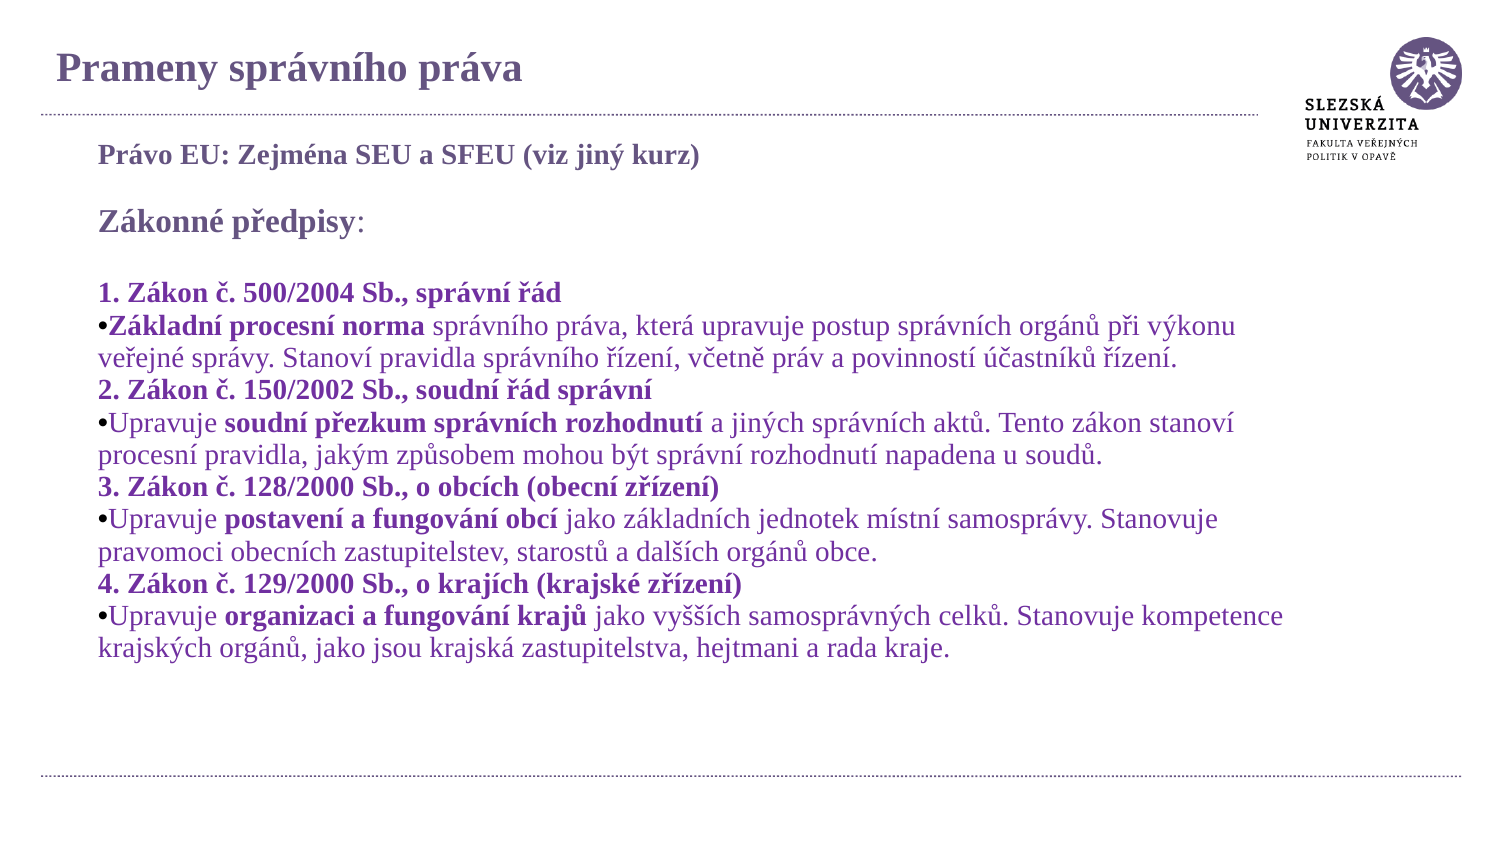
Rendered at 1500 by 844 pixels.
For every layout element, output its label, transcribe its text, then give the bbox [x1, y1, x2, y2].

text_box Právo EU: Zejména SEU a SFEU (viz jiný kurz) Zákonné předpisy: 1. Zákon č. 500/2004 Sb., správní řád Základní procesní norma správního práva, která upravuje postup správních orgánů při výkonu veřejné správy. Stanoví pravidla správního řízení, včetně práv a povinností účastníků řízení. 2. Zákon č. 150/2002 Sb., soudní řád správní Upravuje soudní přezkum správních rozhodnutí a jiných správních aktů. Tento zákon stanoví procesní pravidla, jakým způsobem mohou být správní rozhodnutí napadena u soudů. 3. Zákon č. 128/2000 Sb., o obcích (obecní zřízení) Upravuje postavení a fungování obcí jako základních jednotek místní samosprávy. Stanovuje pravomoci obecních zastupitelstev, starostů a dalších orgánů obce. 4. Zákon č. 129/2000 Sb., o krajích (krajské zřízení) Upravuje organizaci a fungování krajů jako vyšších samosprávných celků. Stanovuje kompetence krajských orgánů, jako jsou krajská zastupitelstva, hejtmani a rada kraje. [82, 130, 1307, 812]
title Prameny správního práva [41, 32, 786, 116]
